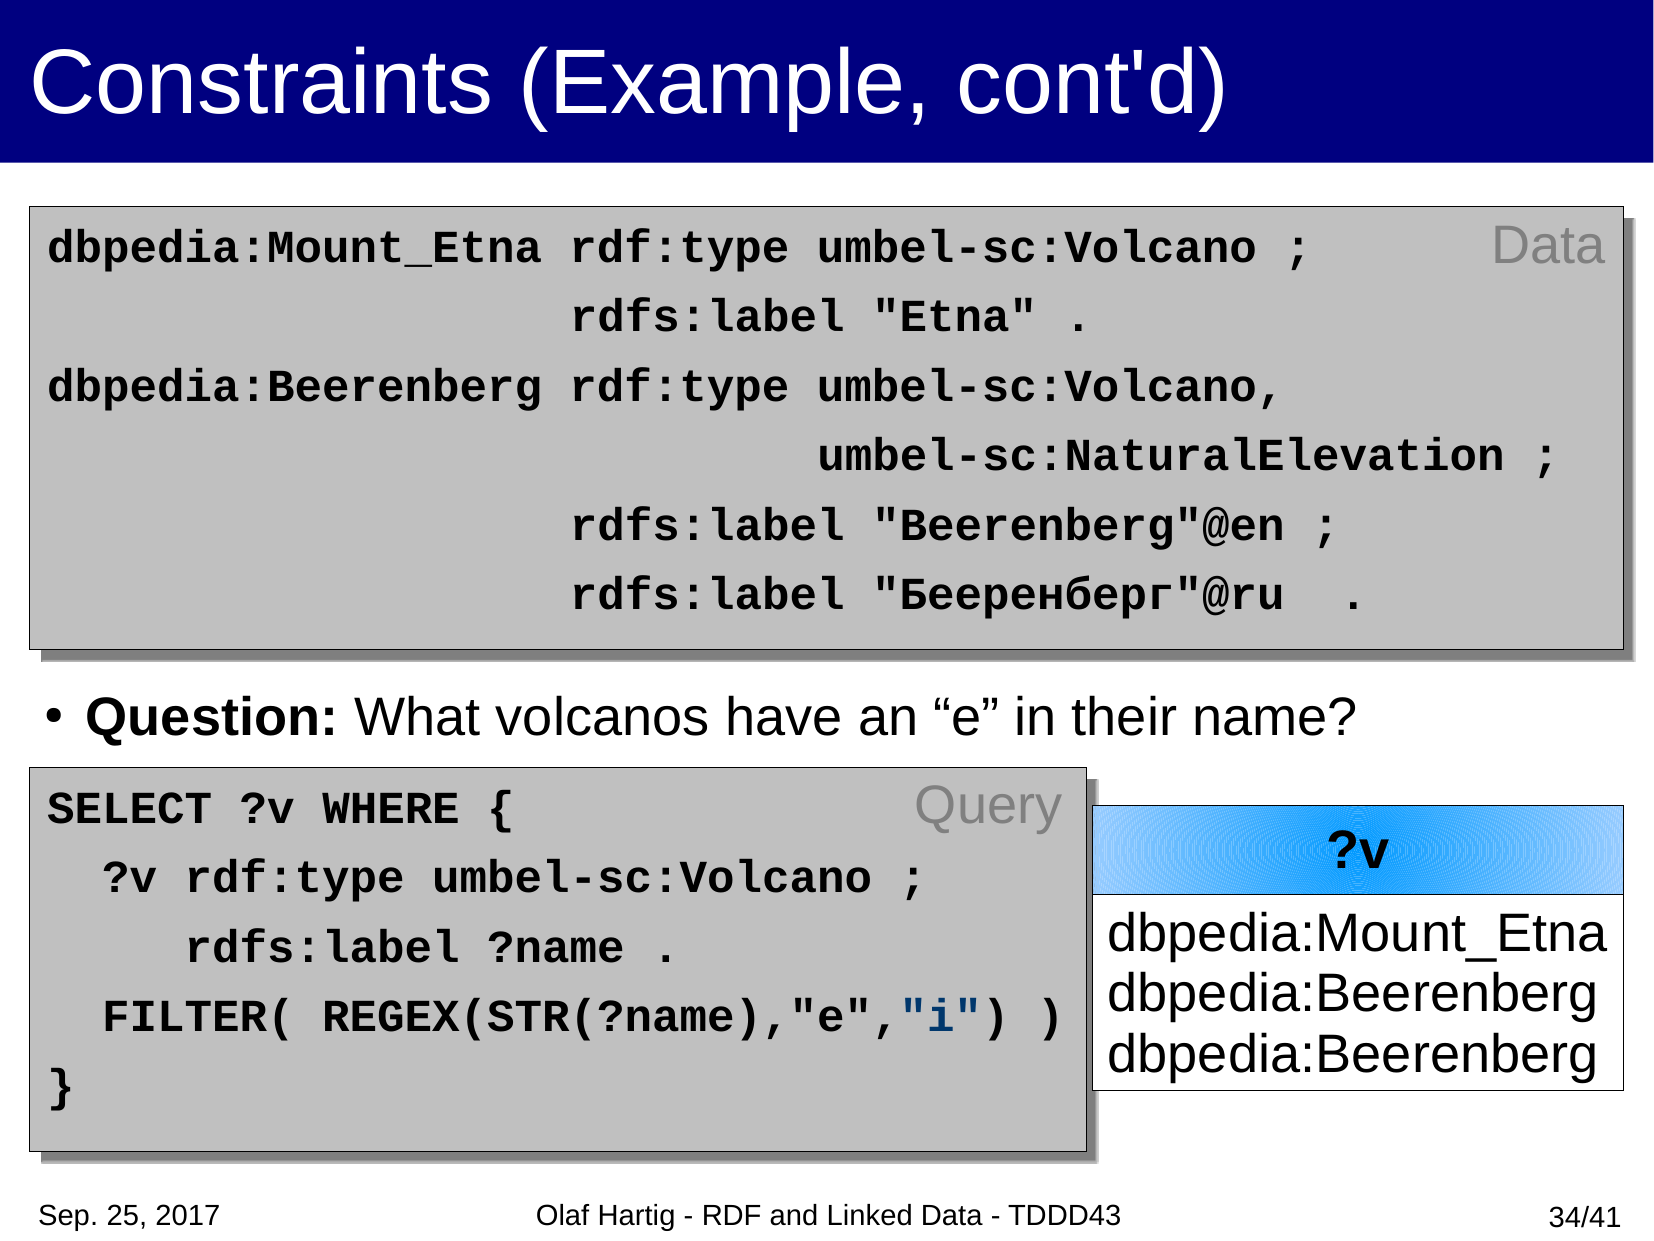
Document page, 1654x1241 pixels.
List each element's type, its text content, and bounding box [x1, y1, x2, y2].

text_box dbpedia:Mount_Etna rdf:type umbel-sc:Volcano ; rdfs:label "Etna" . dbpedia:Beerenberg rdf:type umbel-sc:Volcano, umbel-sc:NaturalElevation ; rdfs:label "Beerenberg"@en ; rdfs:label "Бееренберг"@ru . [29, 206, 1624, 650]
title Constraints (Example, cont'd) [0, 0, 1654, 163]
text_box Query [900, 767, 1093, 857]
text_box Question: What volcanos have an “e” in their name? [1087, 857, 1624, 1152]
text_box SELECT ?v WHERE { ?v rdf:type umbel-sc:Volcano ; rdfs:label ?name . FILTER( REGEX(STR(?name),"e","i") ) } [29, 767, 1087, 1152]
text_box Data [1476, 206, 1624, 282]
text_box dbpedia:Mount_Etna dbpedia:Beerenberg dbpedia:Beerenberg [1092, 894, 1624, 1091]
text_box Question: What volcanos have an “e” in their name? [29, 679, 1624, 805]
text_box ?v [1092, 805, 1624, 894]
